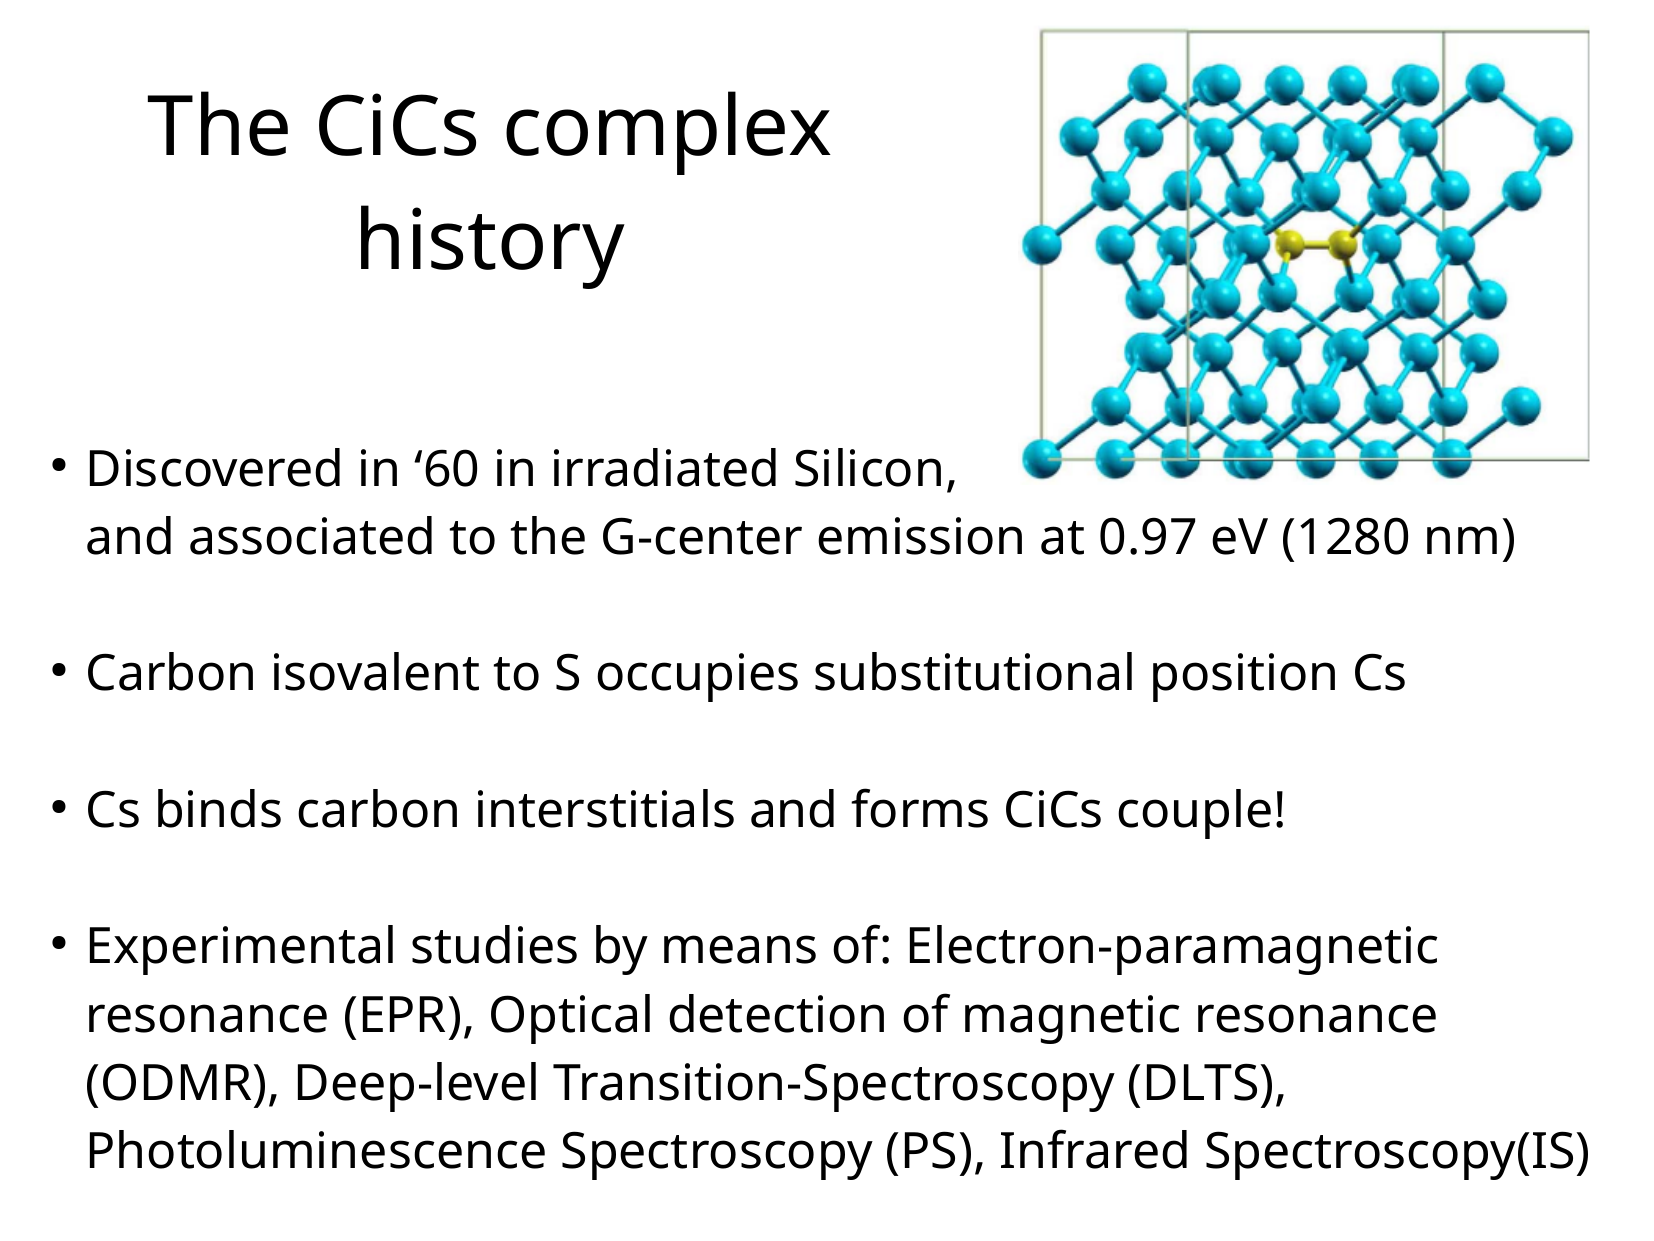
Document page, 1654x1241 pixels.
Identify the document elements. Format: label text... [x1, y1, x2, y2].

title The CiCs complex history [59, 72, 922, 288]
text_box Discovered in ‘60 in irradiated Silicon, and associated to the G-center emission at 0.97 eV (1280 nm) Carbon isovalent to S occupies substitutional position Cs Cs binds carbon interstitials and forms CiCs couple! Experimental studies by means of: Electron-paramagnetic resonance (EPR), Optical detection of magnetic resonance (ODMR), Deep-level Transition-Spectroscopy (DLTS), Photoluminescence Spectroscopy (PS), Infrared Spectroscopy(IS) [35, 425, 1630, 1208]
picture [1018, 7, 1607, 485]
